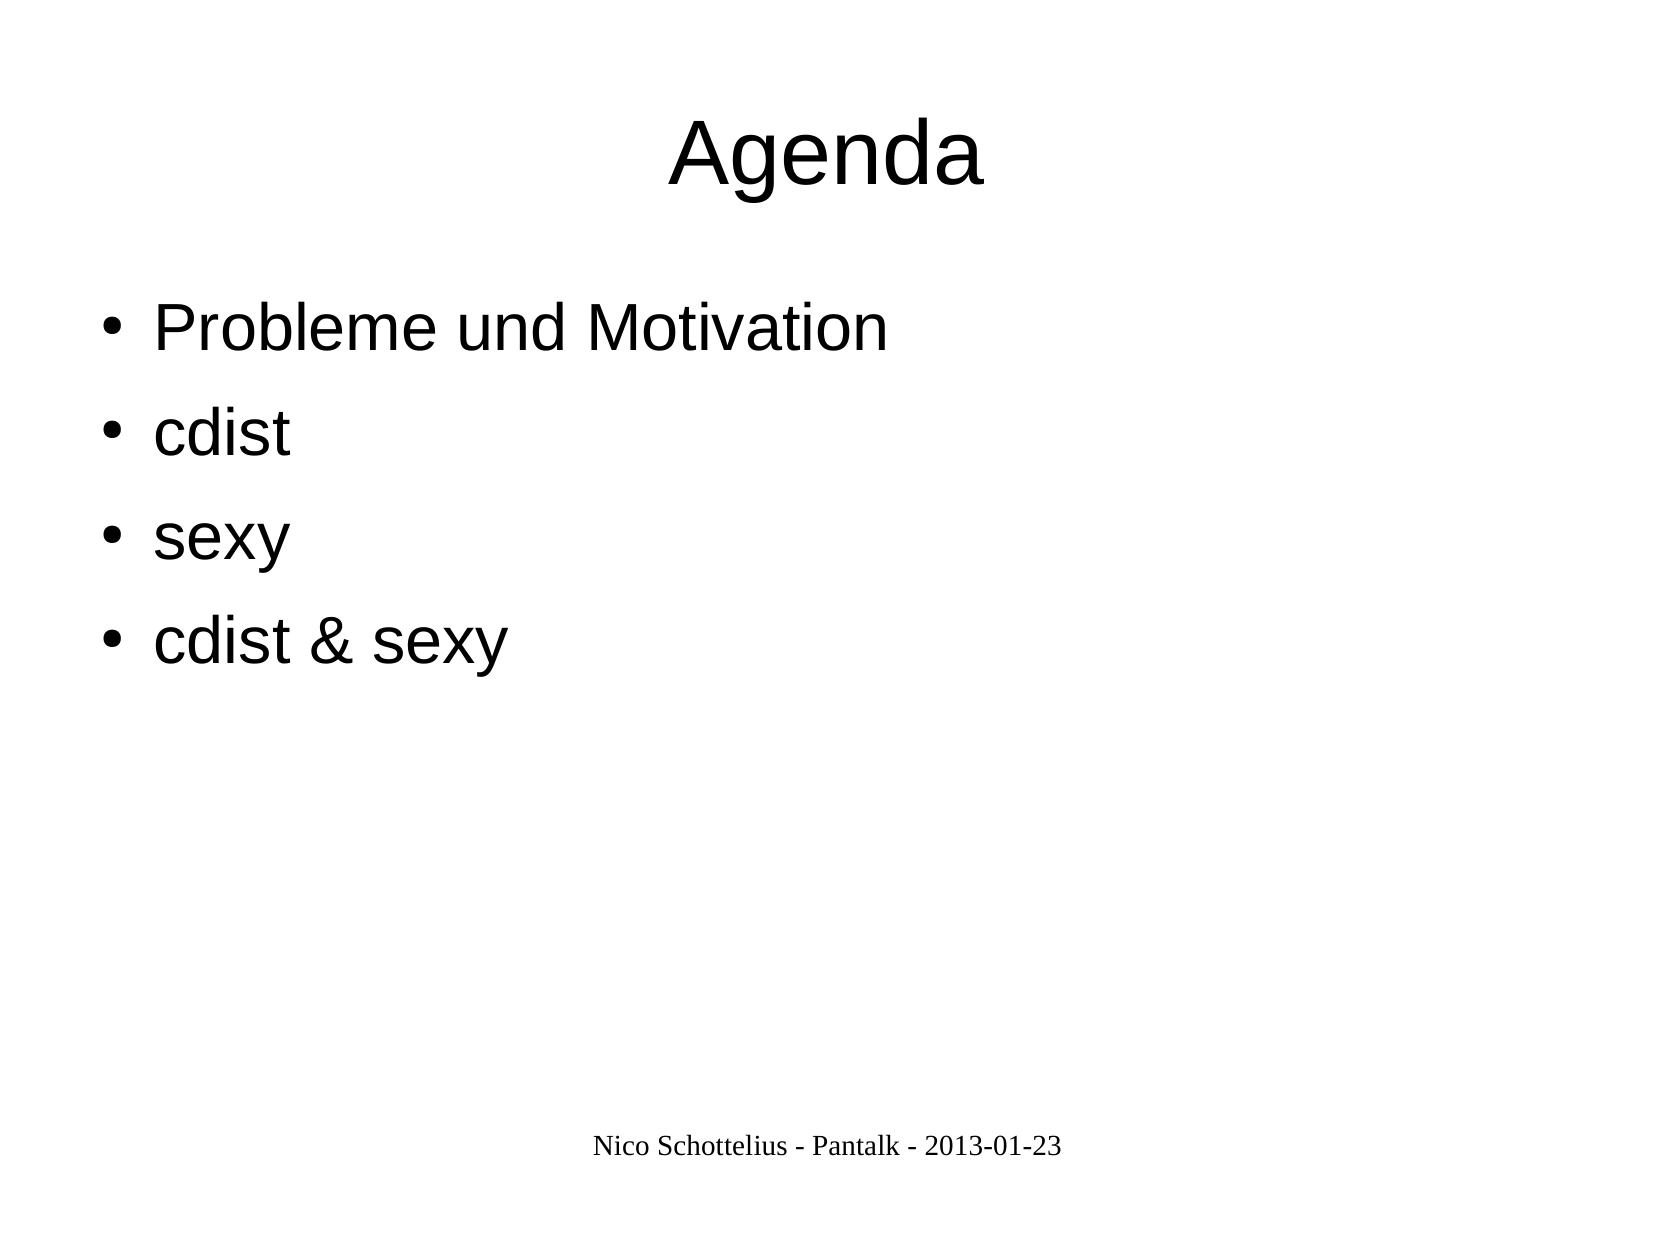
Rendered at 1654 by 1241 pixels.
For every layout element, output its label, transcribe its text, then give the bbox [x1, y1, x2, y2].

list Probleme und Motivation cdist sexy cdist & sexy [82, 290, 1538, 1010]
title Agenda [82, 49, 1571, 257]
